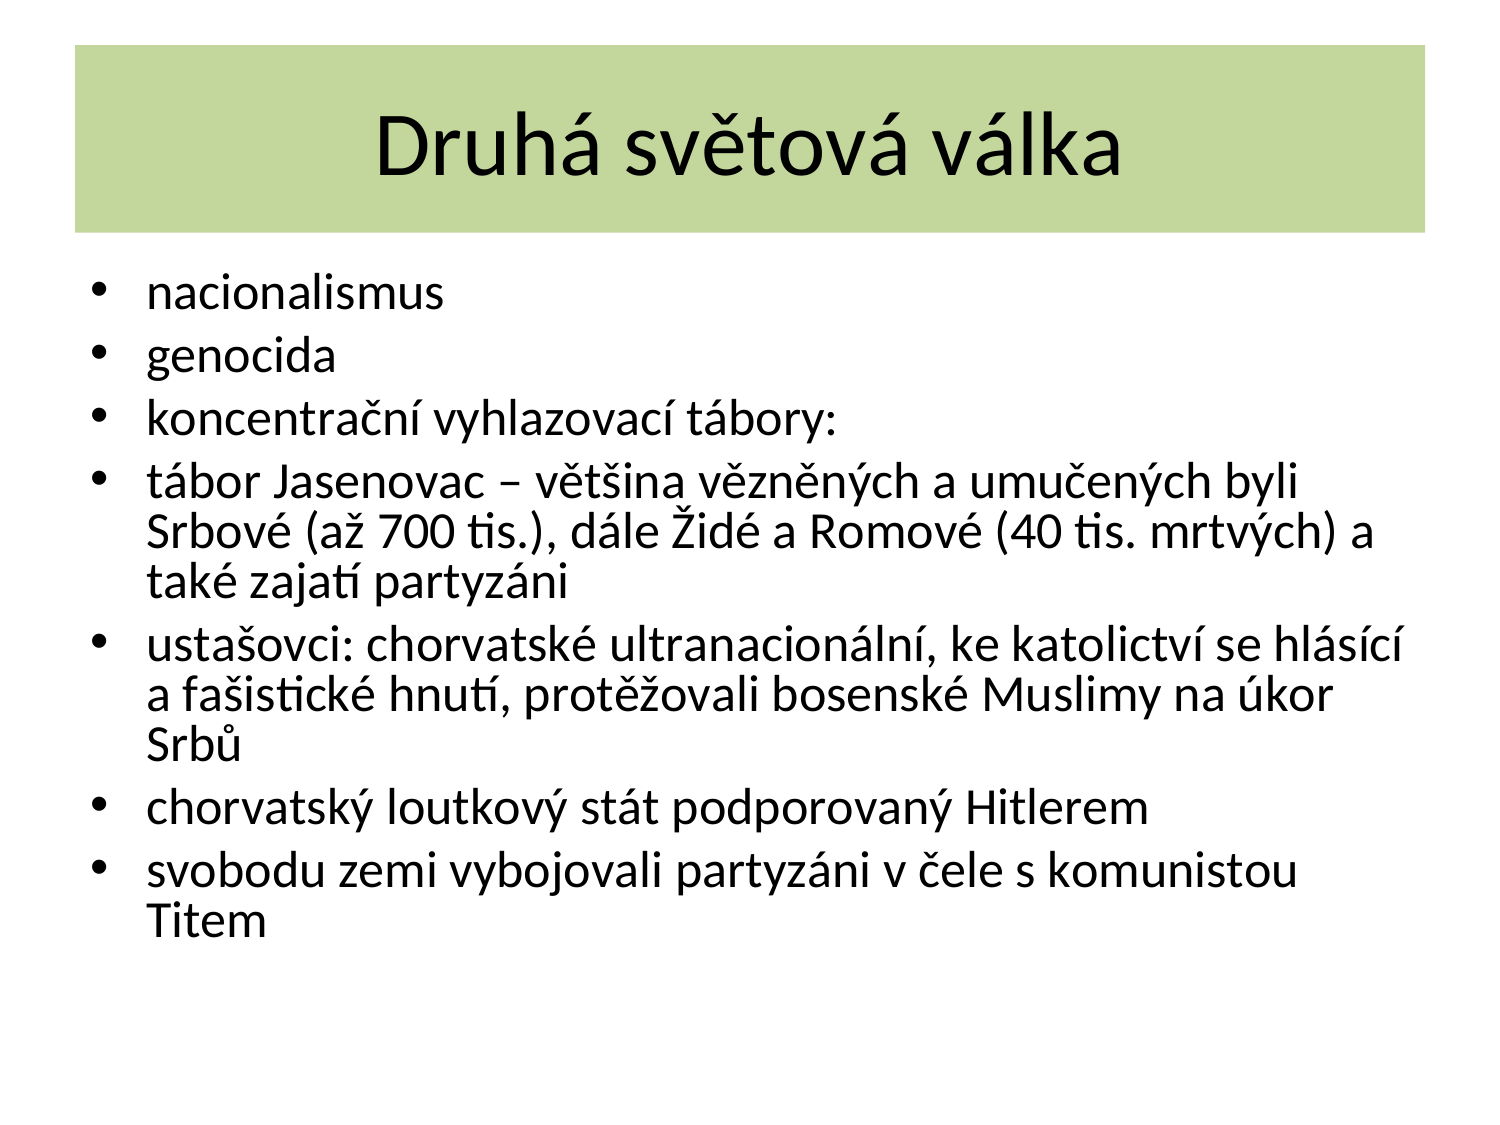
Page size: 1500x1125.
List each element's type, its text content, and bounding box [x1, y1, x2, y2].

title Druhá světová válka [75, 45, 1426, 233]
list nacionalismus genocida koncentrační vyhlazovací tábory: tábor Jasenovac – většina vězněných a umučených byli Srbové (až 700 tis.), dále Židé a Romové (40 tis. mrtvých) a také zajatí partyzáni ustašovci: chorvatské ultranacionální, ke katolictví se hlásící a fašistické hnutí, protěžovali bosenské Muslimy na úkor Srbů chorvatský loutkový stát podporovaný Hitlerem svobodu zemi vybojovali partyzáni v čele s komunistou Titem [75, 262, 1426, 1026]
